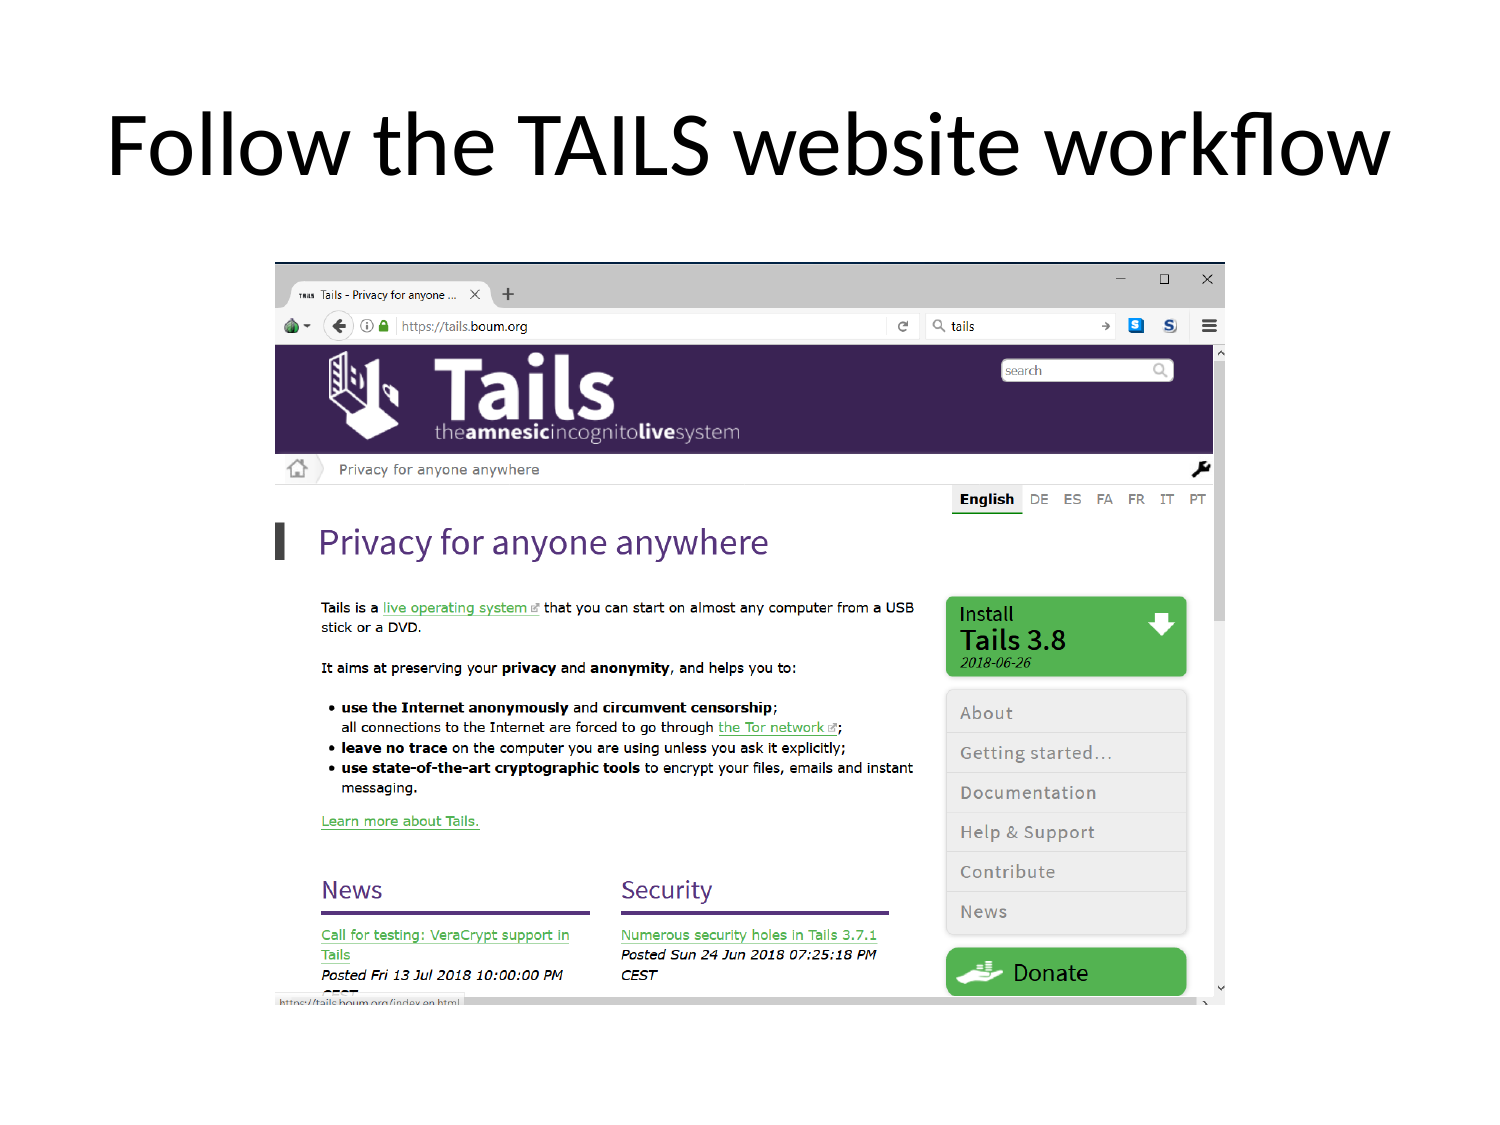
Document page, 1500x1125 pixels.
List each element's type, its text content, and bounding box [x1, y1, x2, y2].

title Follow the TAILS website workflow [75, 45, 1426, 233]
picture [275, 262, 1225, 1005]
